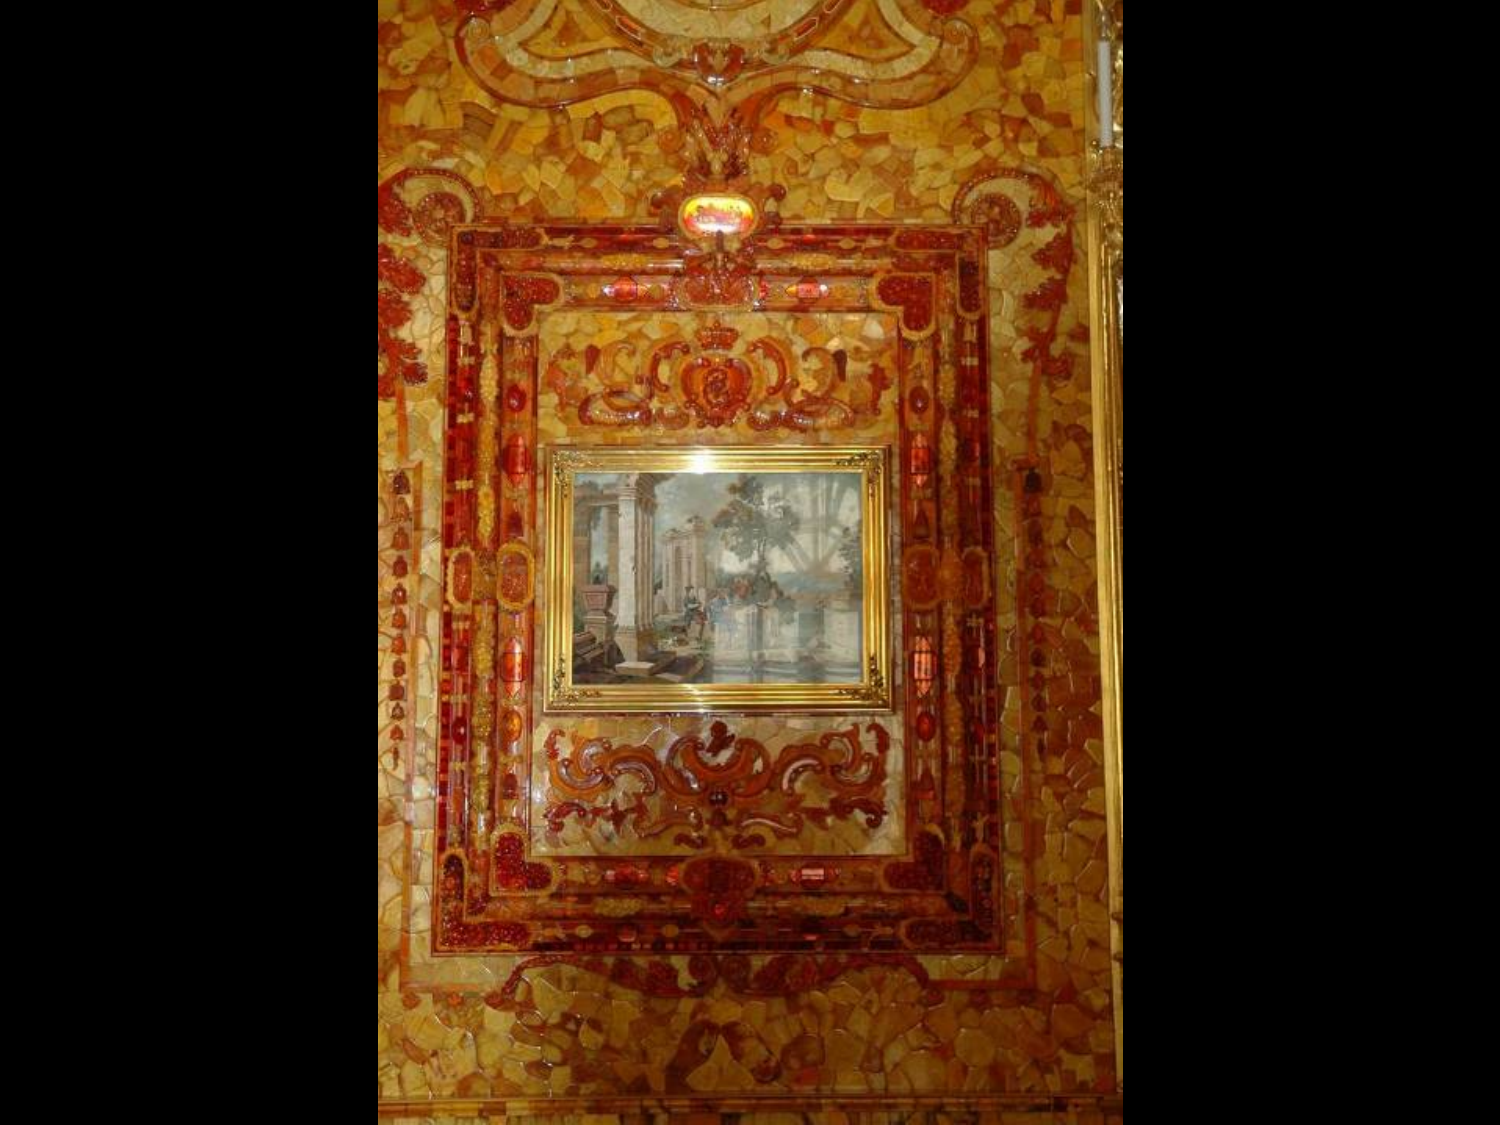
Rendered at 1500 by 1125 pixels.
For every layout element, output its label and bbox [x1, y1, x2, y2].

picture [378, 0, 1123, 1125]
